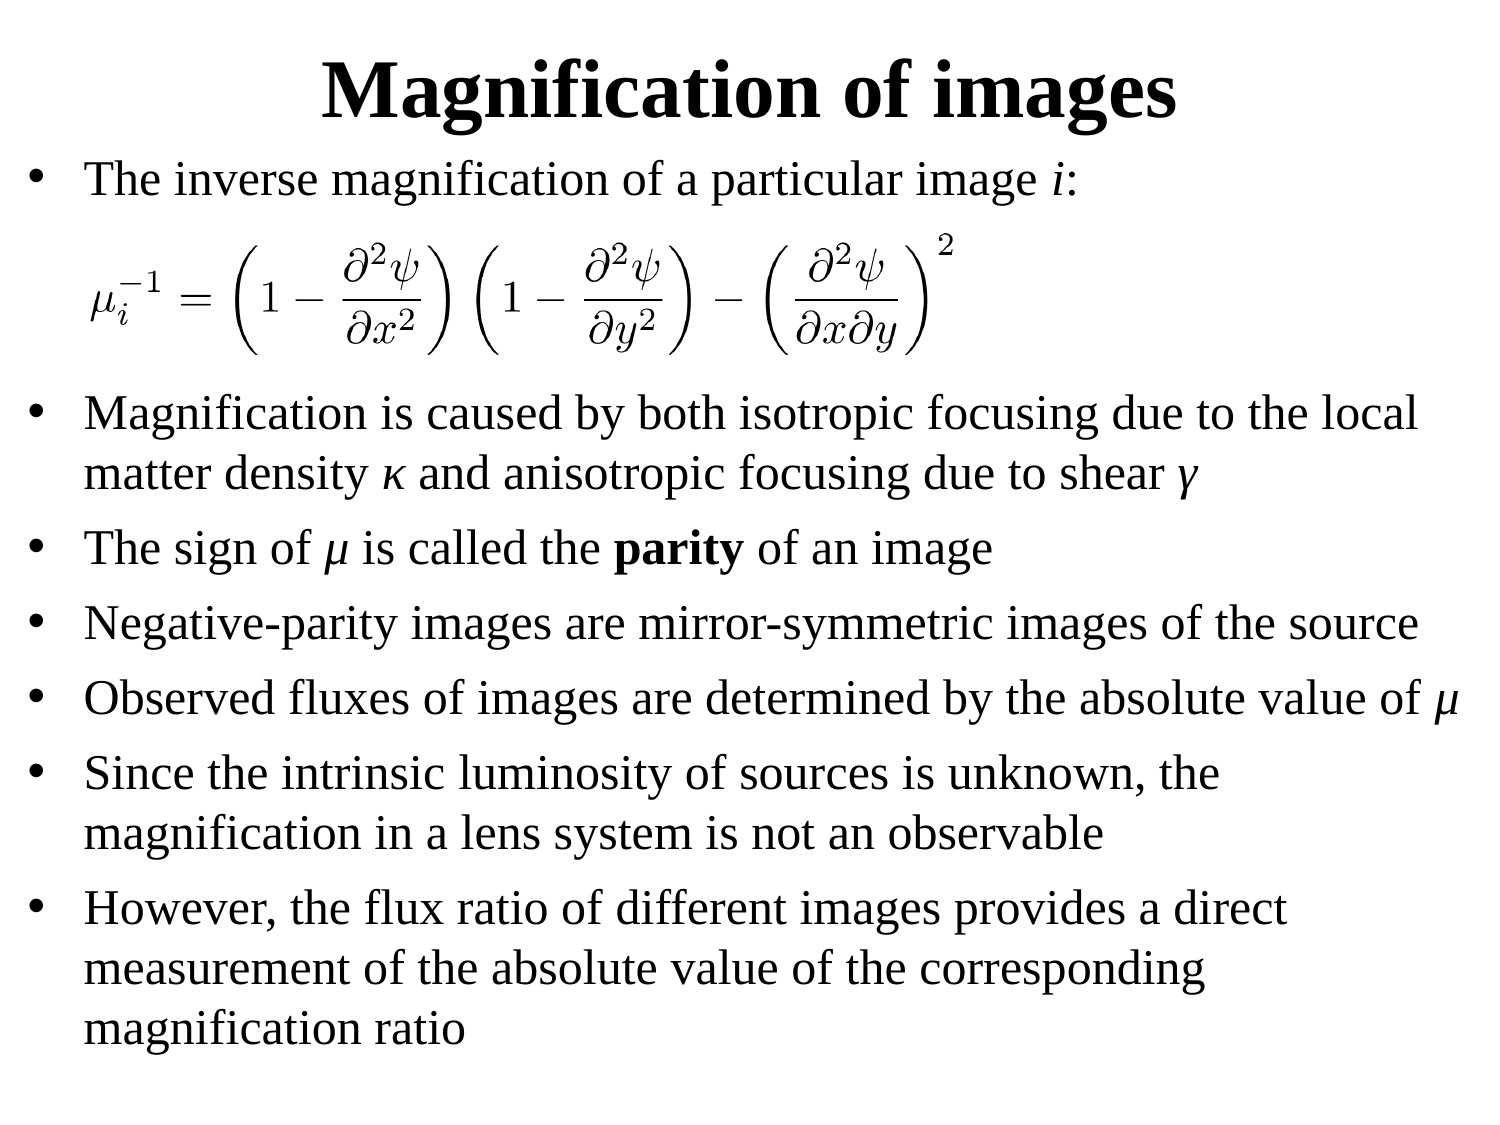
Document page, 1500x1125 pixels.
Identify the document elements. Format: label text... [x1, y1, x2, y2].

picture [90, 233, 953, 355]
list The inverse magnification of a particular image i: Magnification is caused by both isotropic focusing due to the local matter density κ and anisotropic focusing due to shear γ The sign of μ is called the parity of an image Negative-parity images are mirror-symmetric images of the source Observed fluxes of images are determined by the absolute value of μ Since the intrinsic luminosity of sources is unknown, the magnification in a lens system is not an observable However, the flux ratio of different images provides a direct measurement of the absolute value of the corresponding magnification ratio [12, 137, 1475, 1073]
title Magnification of images [75, 24, 1425, 137]
